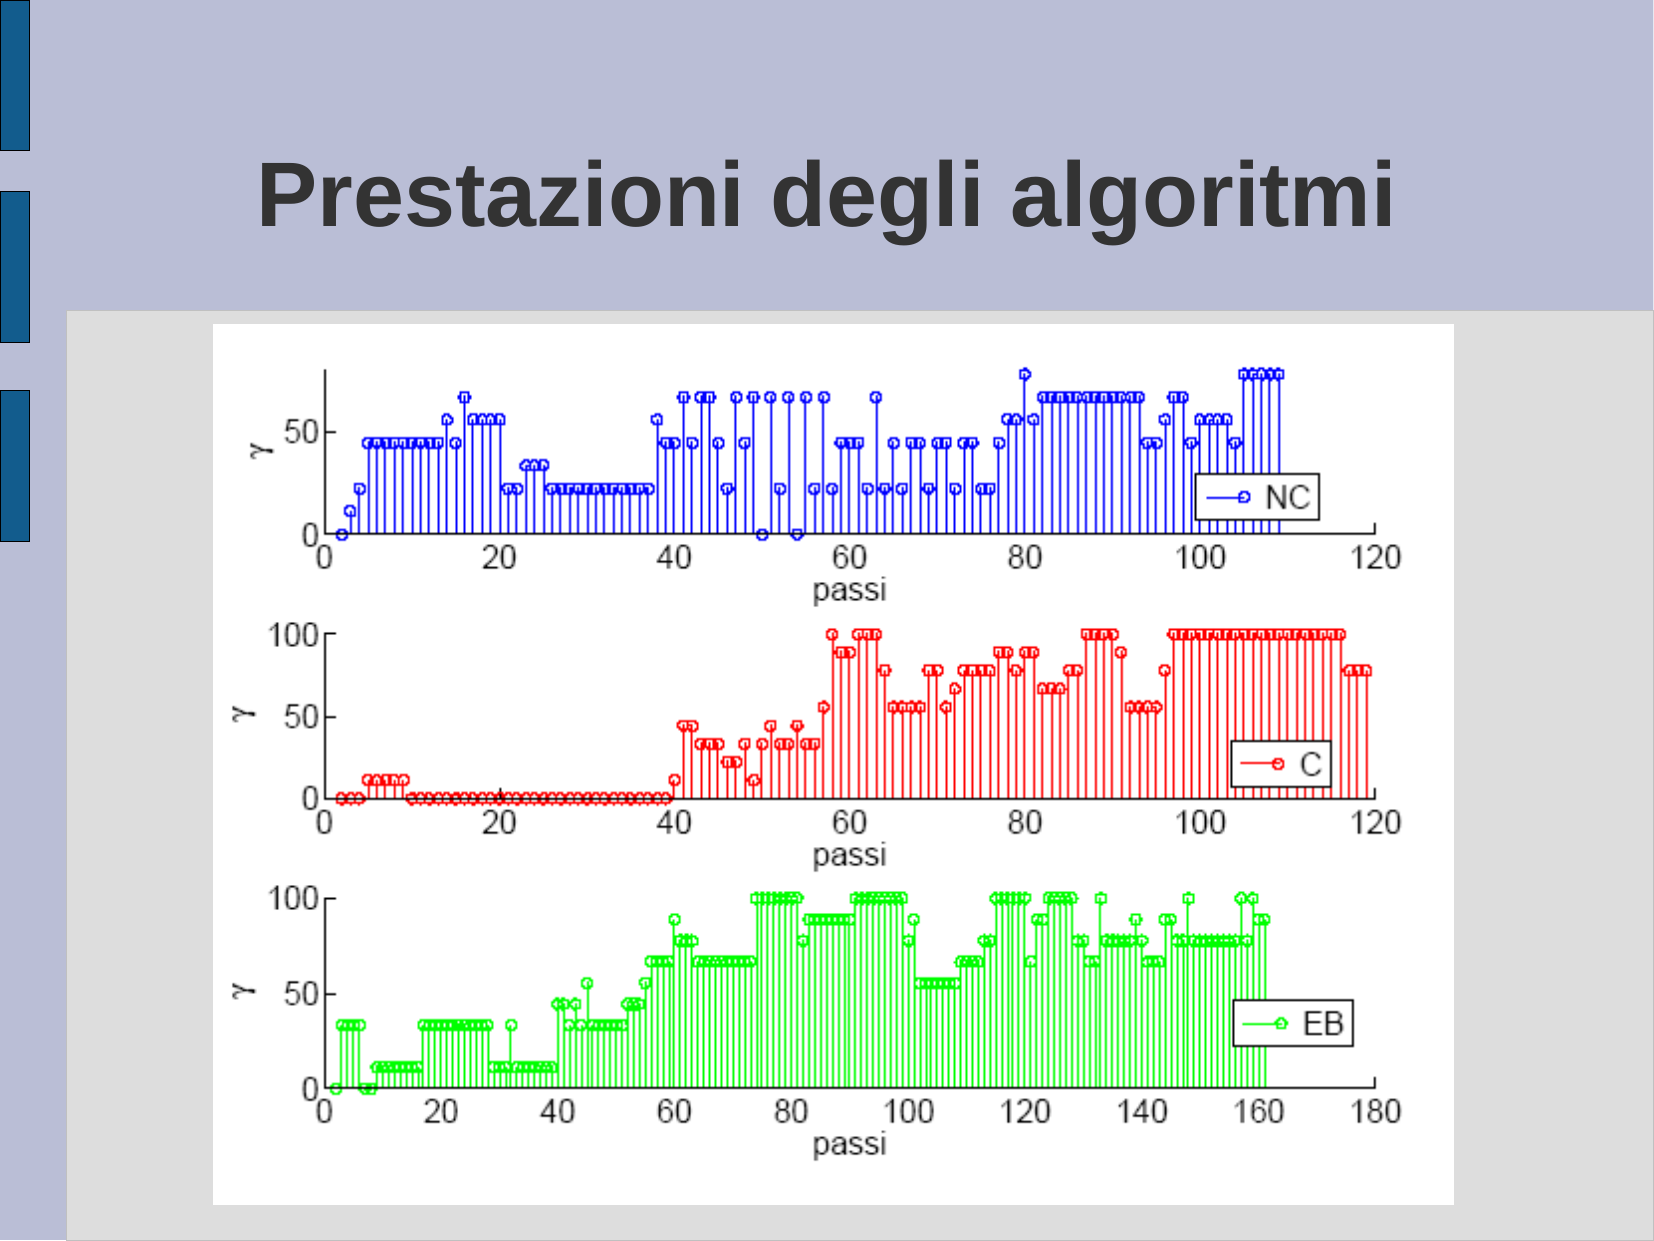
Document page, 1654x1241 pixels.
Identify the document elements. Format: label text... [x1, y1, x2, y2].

picture [213, 324, 1454, 1205]
title Prestazioni degli algoritmi [121, 91, 1534, 299]
